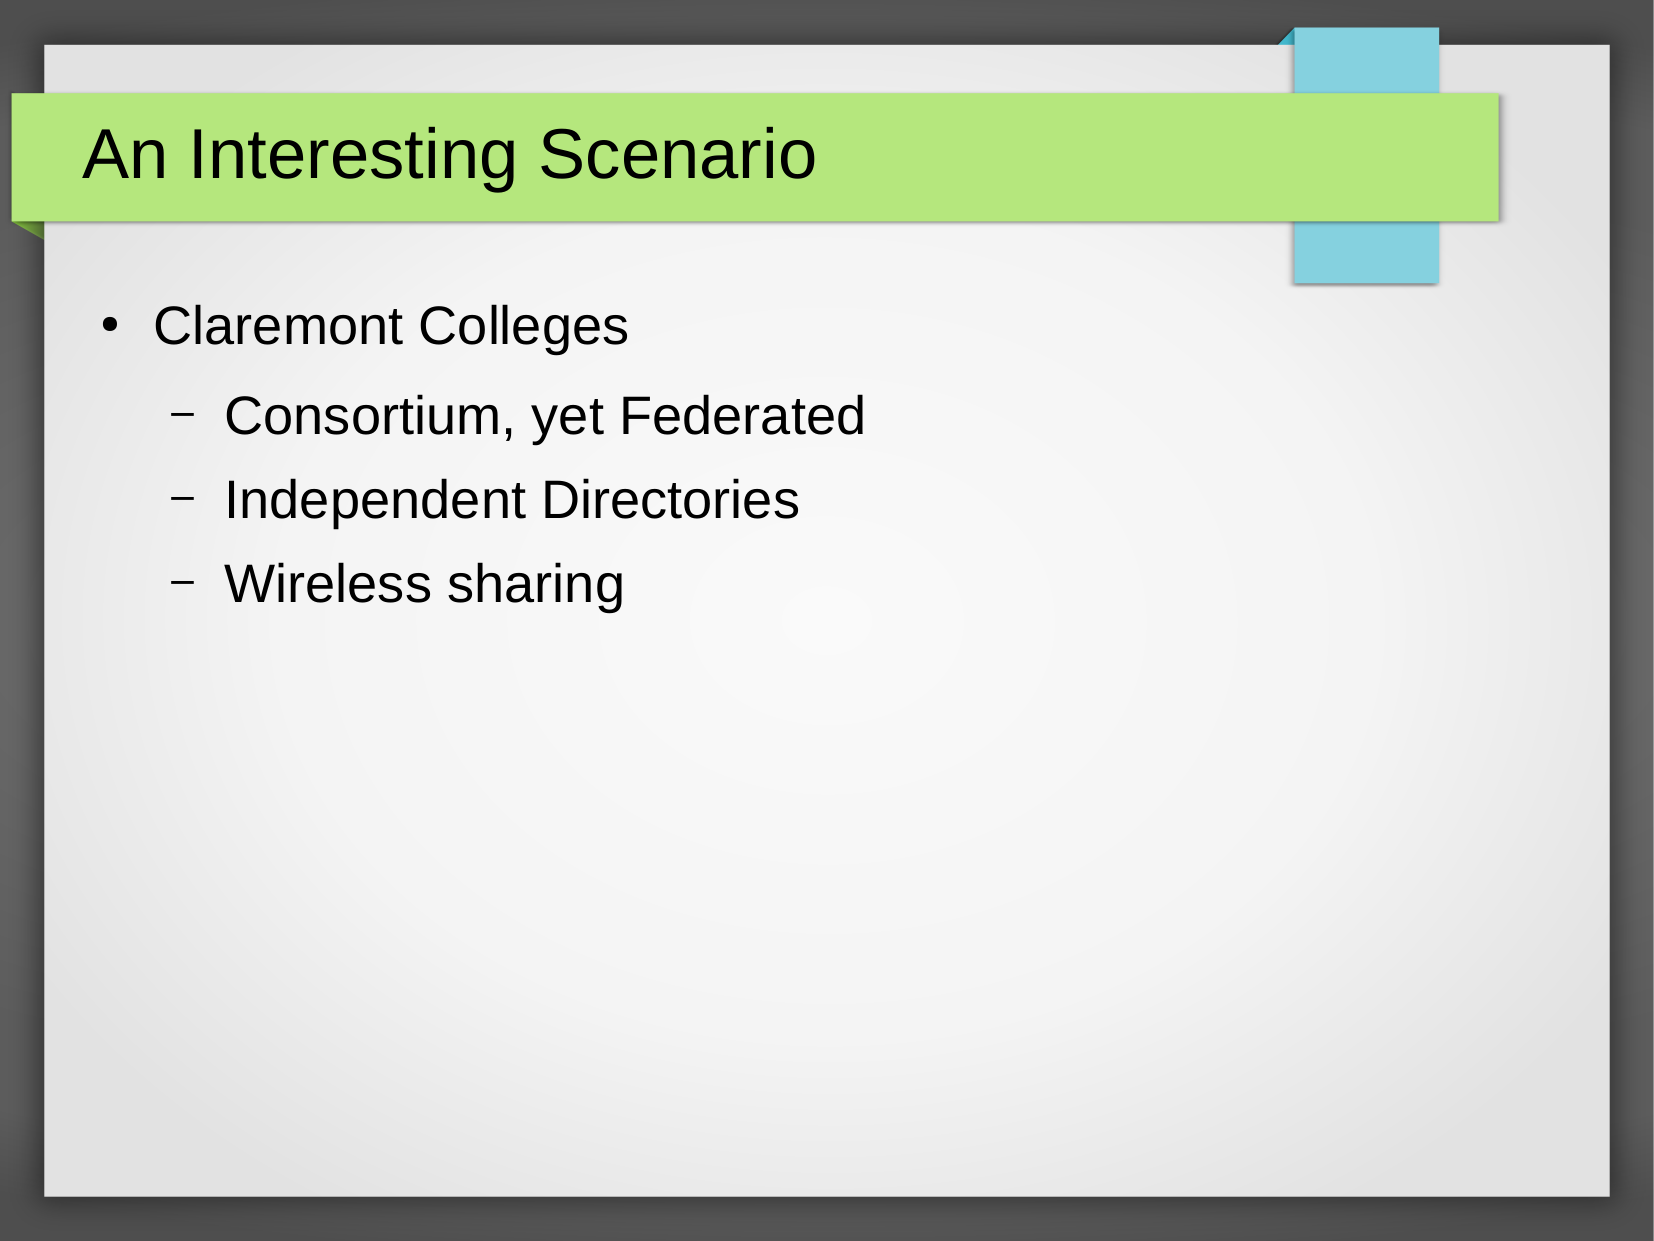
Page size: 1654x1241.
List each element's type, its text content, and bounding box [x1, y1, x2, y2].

list Claremont Colleges Consortium, yet Federated Independent Directories Wireless sharing [82, 295, 1571, 1015]
title An Interesting Scenario [82, 94, 1264, 213]
picture [0, 0, 1654, 1241]
